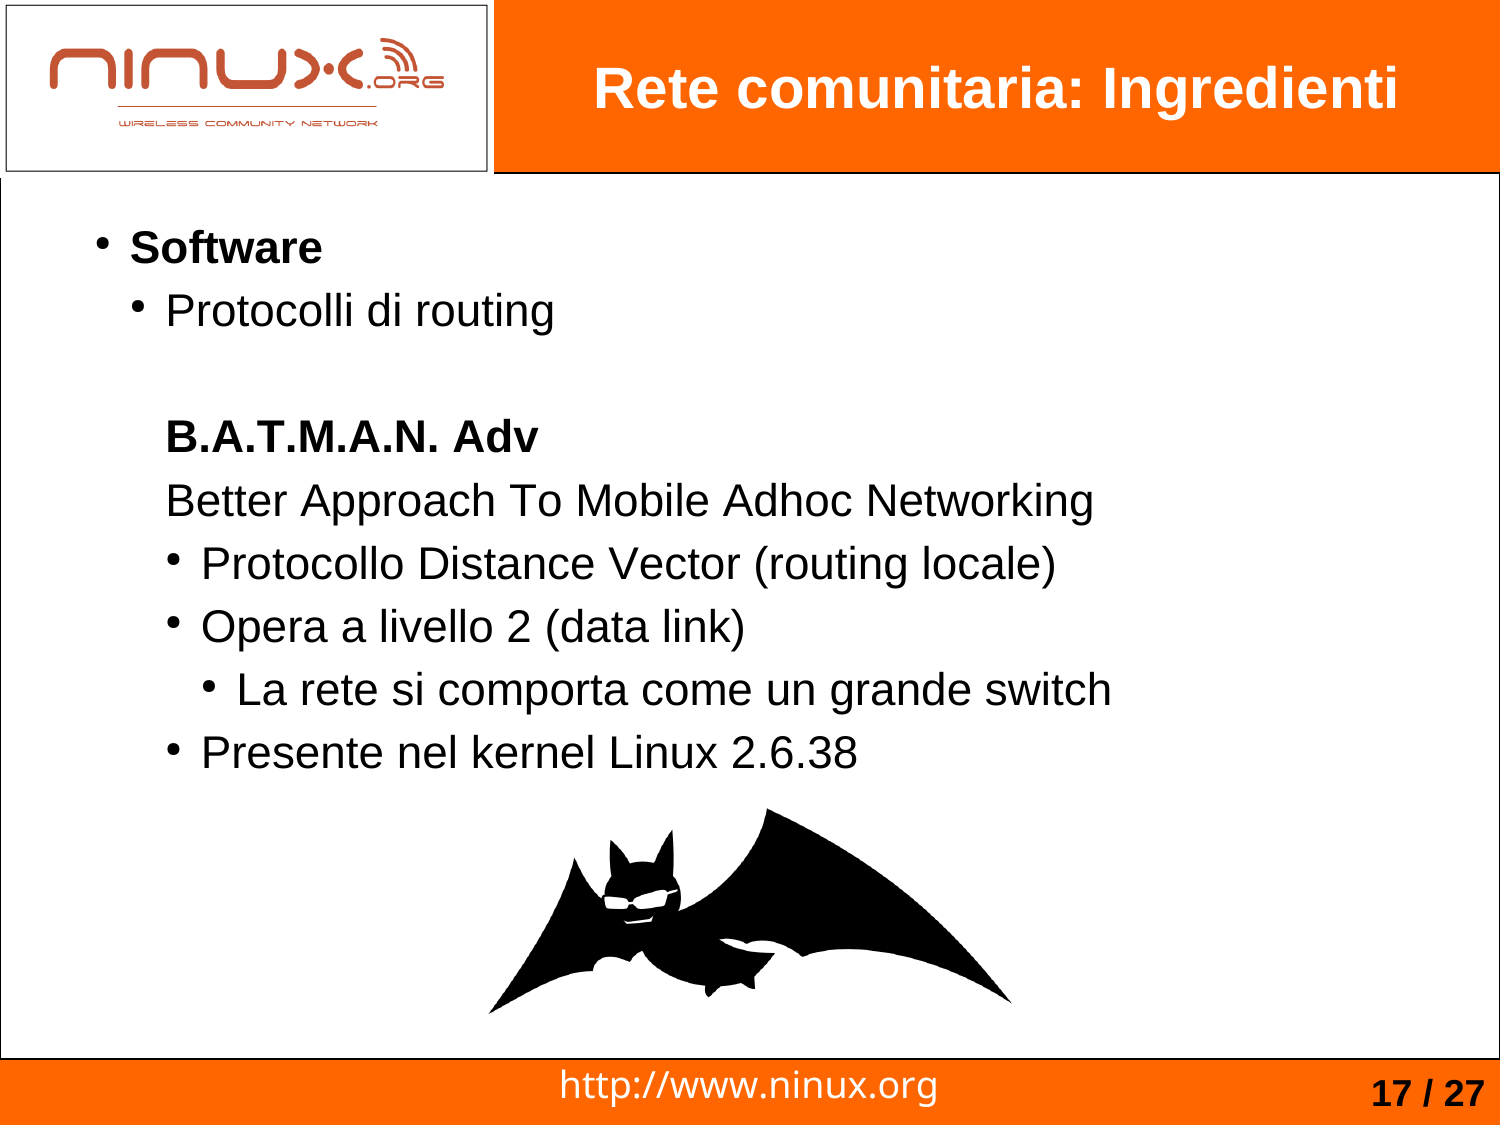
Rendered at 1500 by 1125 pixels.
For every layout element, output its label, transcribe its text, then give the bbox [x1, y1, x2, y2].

title Rete comunitaria: Ingredienti [495, 17, 1500, 160]
text_box Software Protocolli di routing B.A.T.M.A.N. Adv Better Approach To Mobile Adhoc Networking Protocollo Distance Vector (routing locale) Opera a livello 2 (data link) La rete si comporta come un grande switch Presente nel kernel Linux 2.6.38 [59, 154, 1416, 982]
picture [488, 808, 1012, 1014]
picture [0, 0, 494, 178]
text_box <numero> / 27 [1257, 1061, 1500, 1125]
text_box http://www.ninux.org [0, 1053, 1500, 1125]
